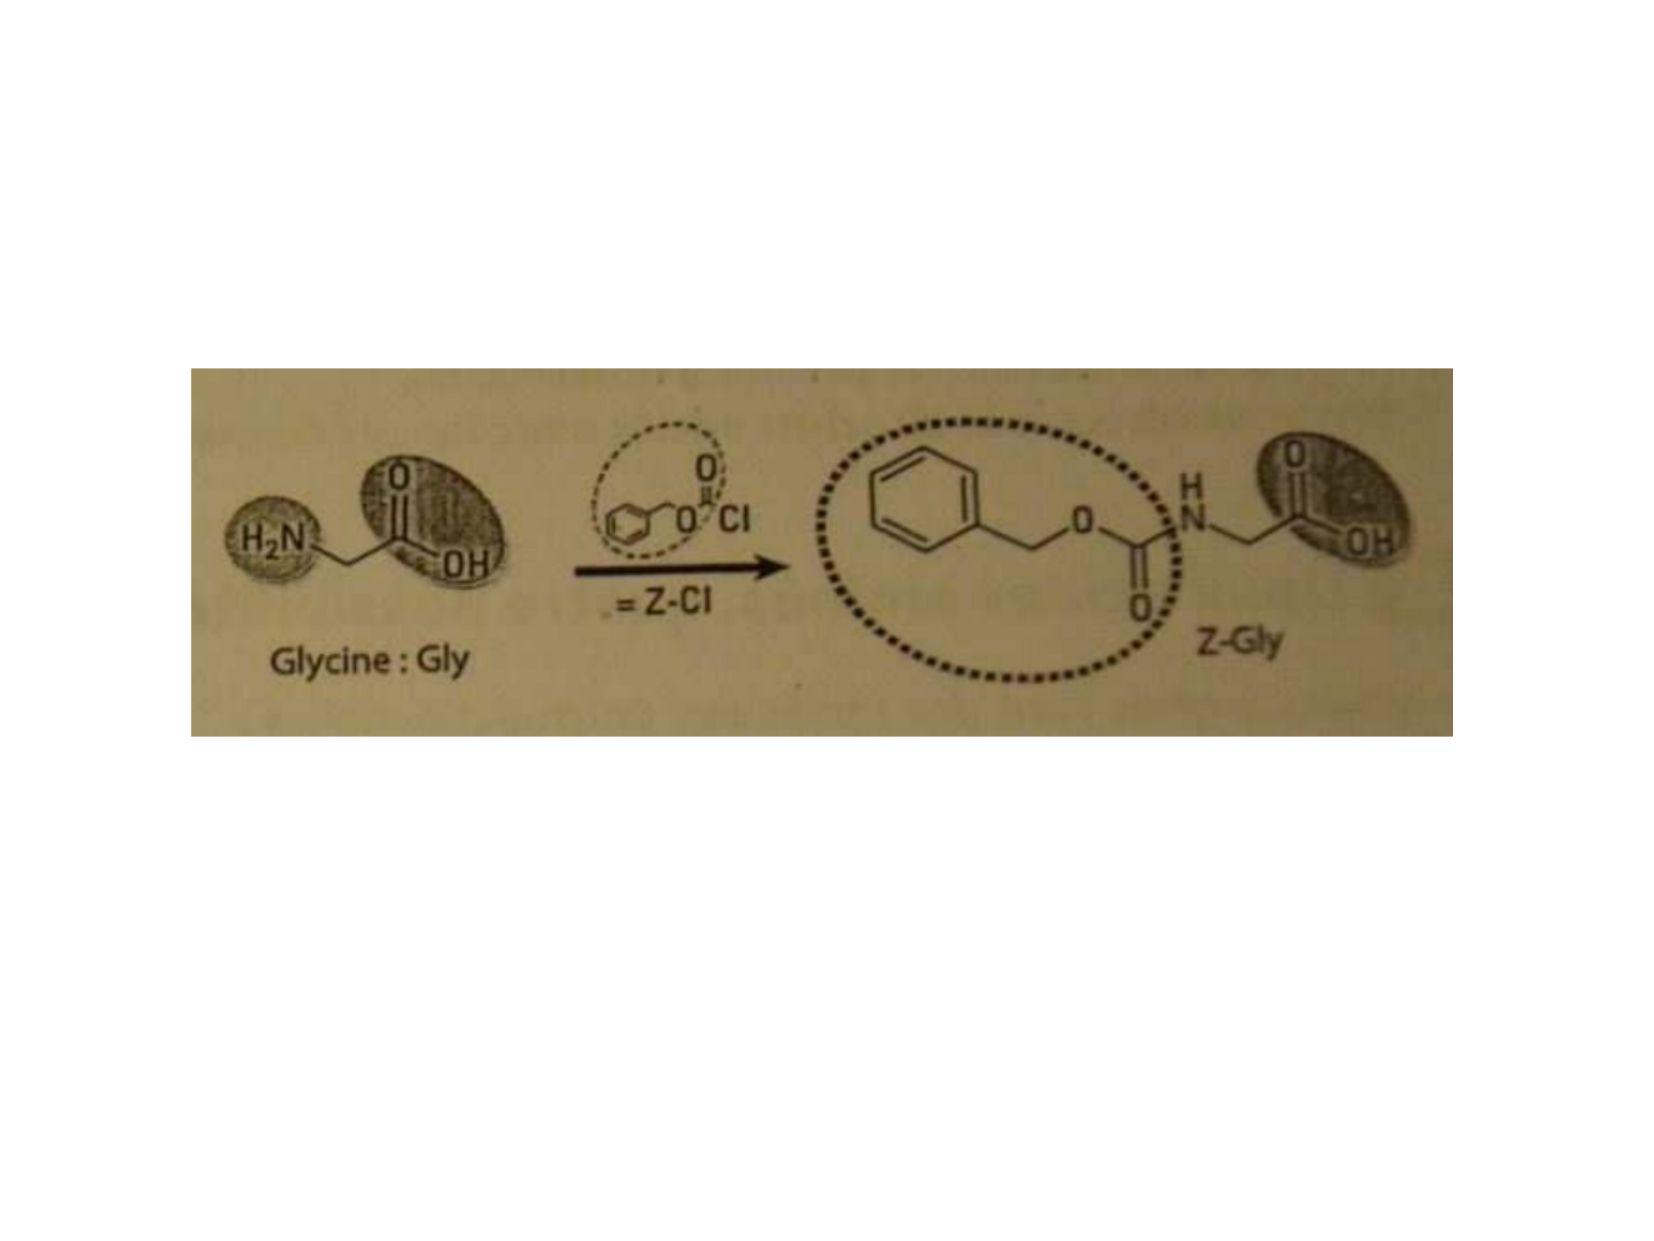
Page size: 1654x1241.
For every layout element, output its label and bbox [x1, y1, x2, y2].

picture [190, 366, 1453, 738]
